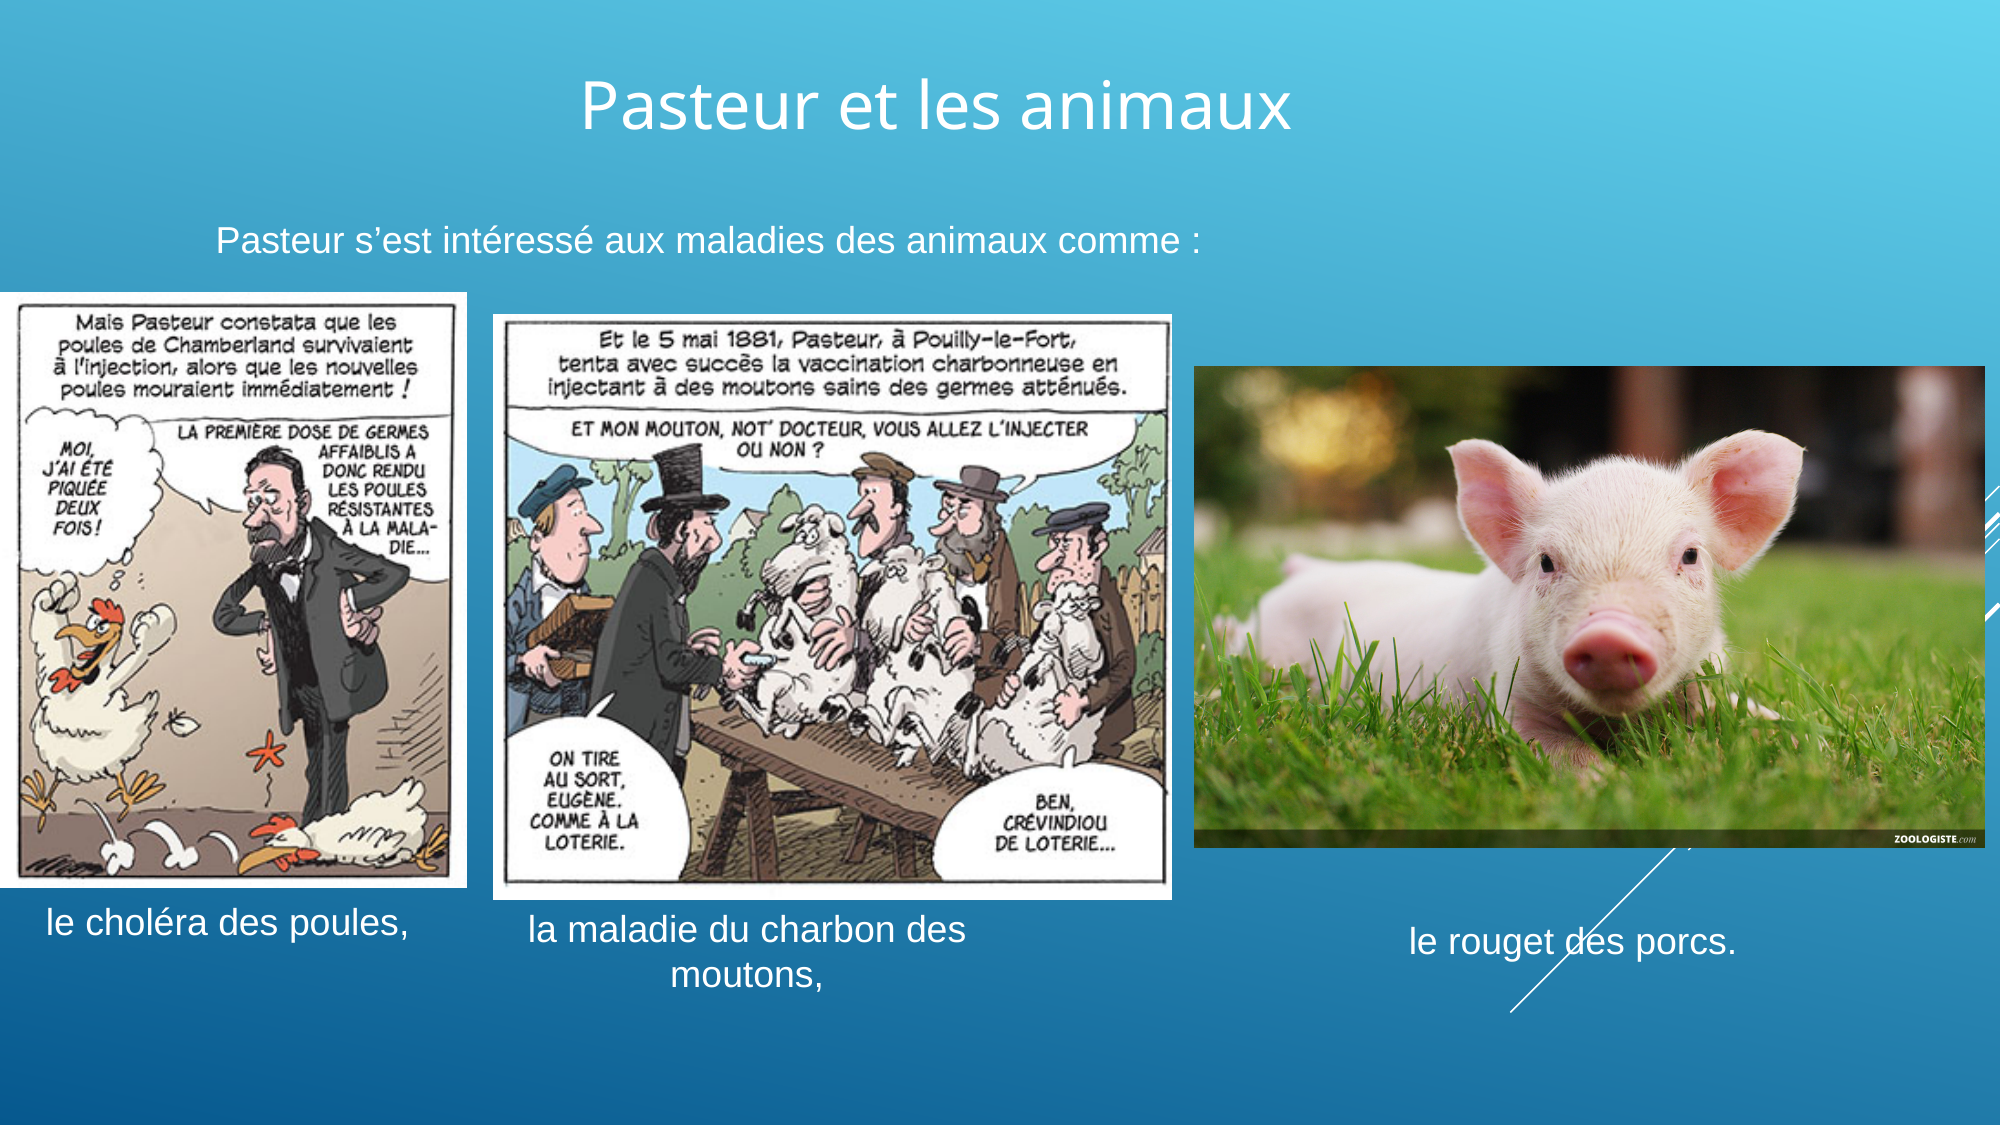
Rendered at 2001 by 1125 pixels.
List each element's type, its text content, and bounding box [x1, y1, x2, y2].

text_box Pasteur s’est intéressé aux maladies des animaux comme : [200, 212, 1985, 272]
text_box Pasteur et les animaux [564, 50, 1511, 149]
text_box le rouget des porcs. [1358, 909, 1783, 1016]
picture [493, 314, 1172, 900]
picture [1194, 366, 1985, 848]
text_box le choléra des poules, [15, 889, 440, 951]
picture [0, 292, 467, 888]
text_box la maladie du charbon des moutons, [456, 897, 1038, 1004]
